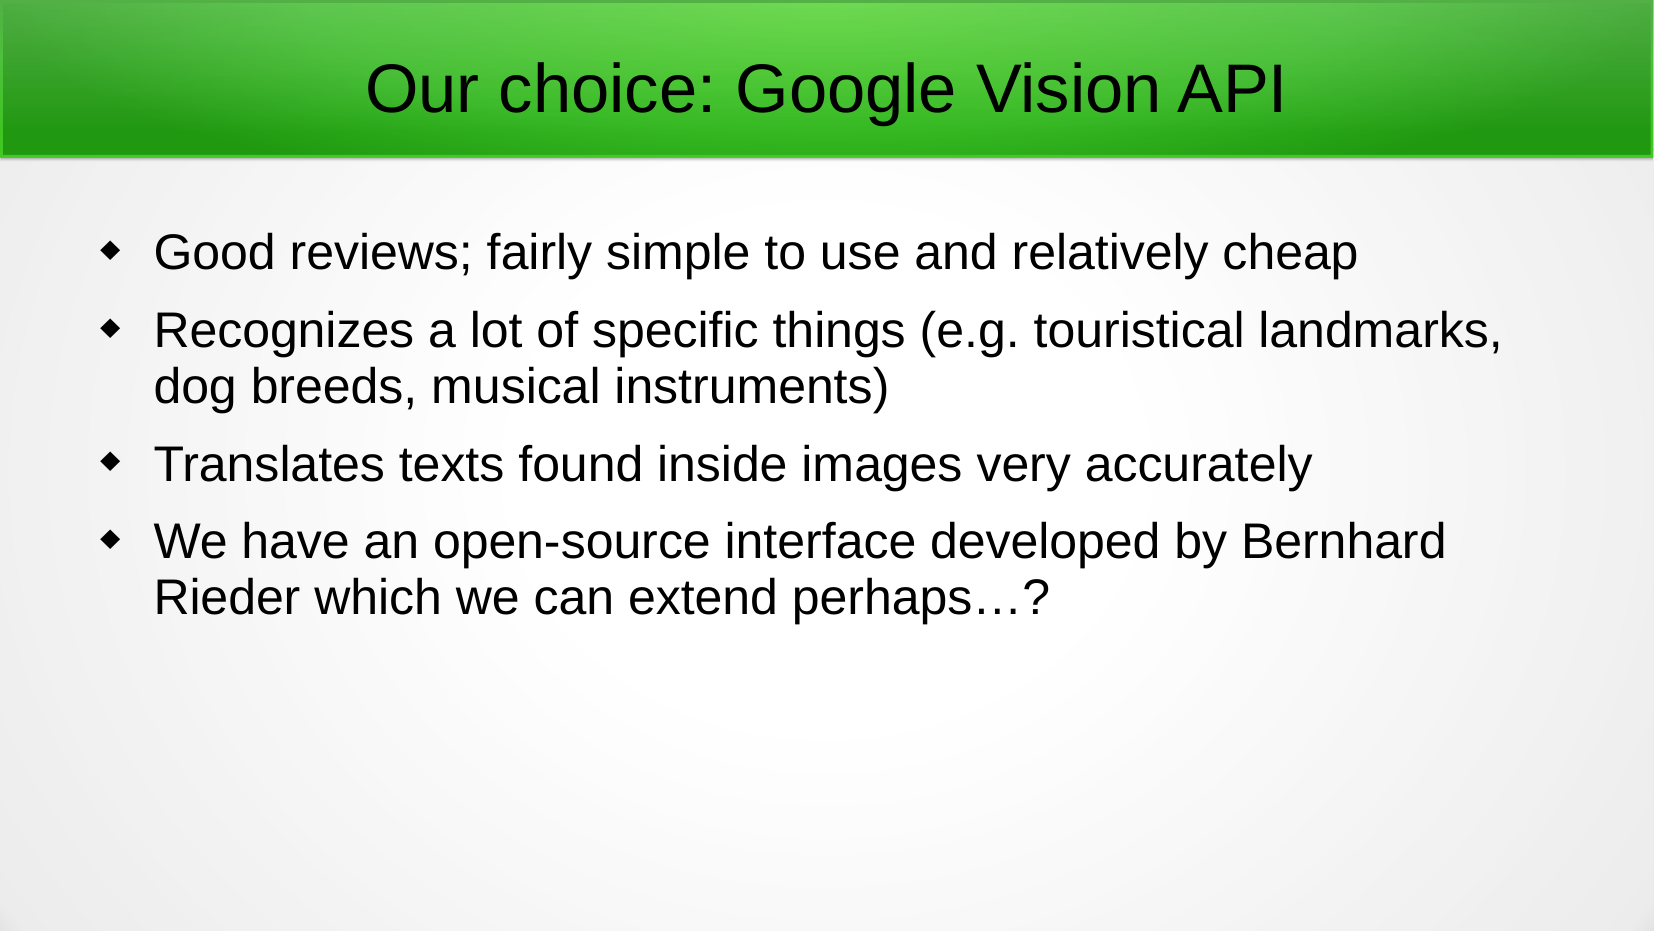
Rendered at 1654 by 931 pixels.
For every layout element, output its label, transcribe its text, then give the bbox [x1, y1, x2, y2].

title Our choice: Google Vision API [82, 35, 1571, 142]
list Good reviews; fairly simple to use and relatively cheap Recognizes a lot of specific things (e.g. touristical landmarks, dog breeds, musical instruments) Translates texts found inside images very accurately We have an open-source interface developed by Bernhard Rieder which we can extend perhaps…? [82, 224, 1571, 764]
